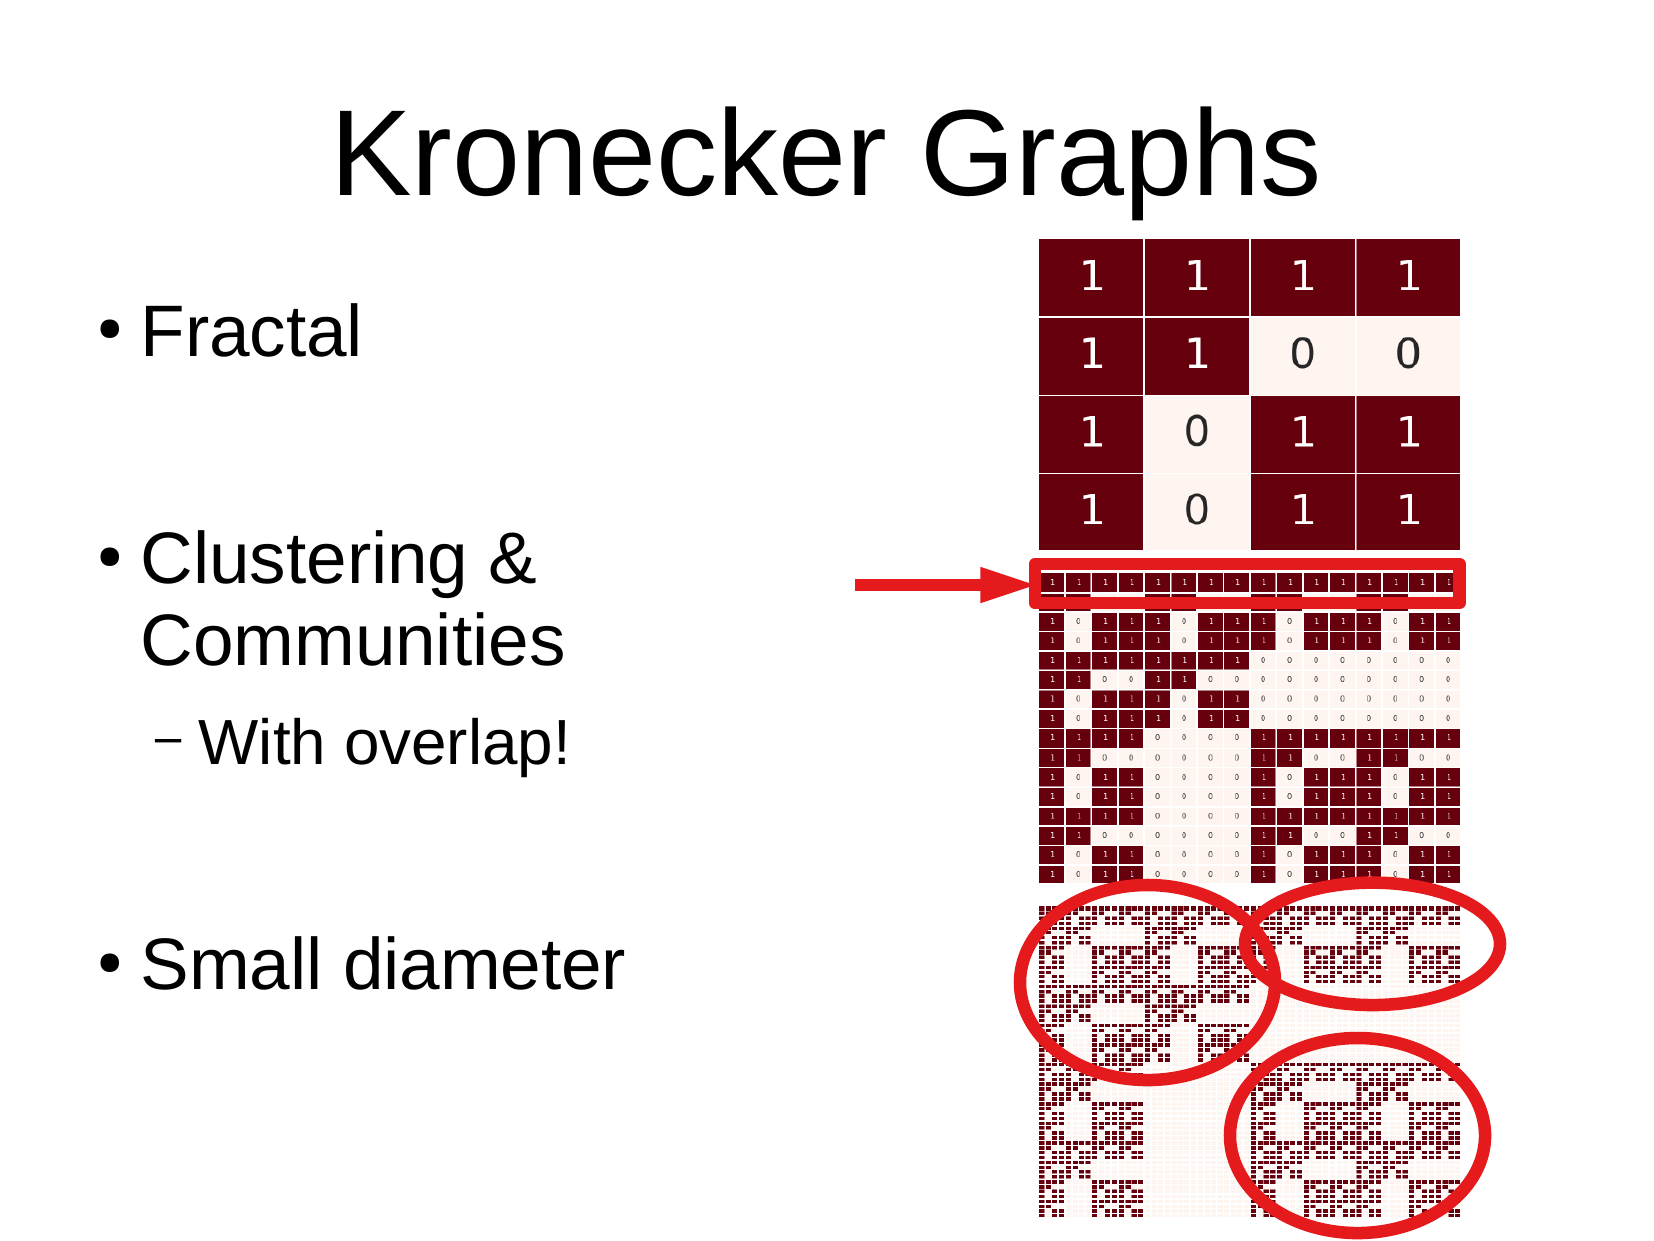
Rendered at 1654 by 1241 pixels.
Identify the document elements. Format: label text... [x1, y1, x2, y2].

list Fractal Clustering & Communities With overlap! Small diameter [82, 290, 809, 1010]
title Kronecker Graphs [82, 49, 1571, 257]
picture [1039, 994, 1460, 1217]
picture [1041, 573, 1453, 597]
picture [1443, 1204, 1460, 1217]
picture [1039, 239, 1460, 550]
picture [1237, 1045, 1460, 1217]
picture [1252, 939, 1267, 969]
picture [1260, 906, 1460, 998]
picture [1240, 906, 1259, 915]
picture [1039, 906, 1268, 1073]
picture [1039, 609, 1460, 883]
picture [1039, 906, 1055, 920]
